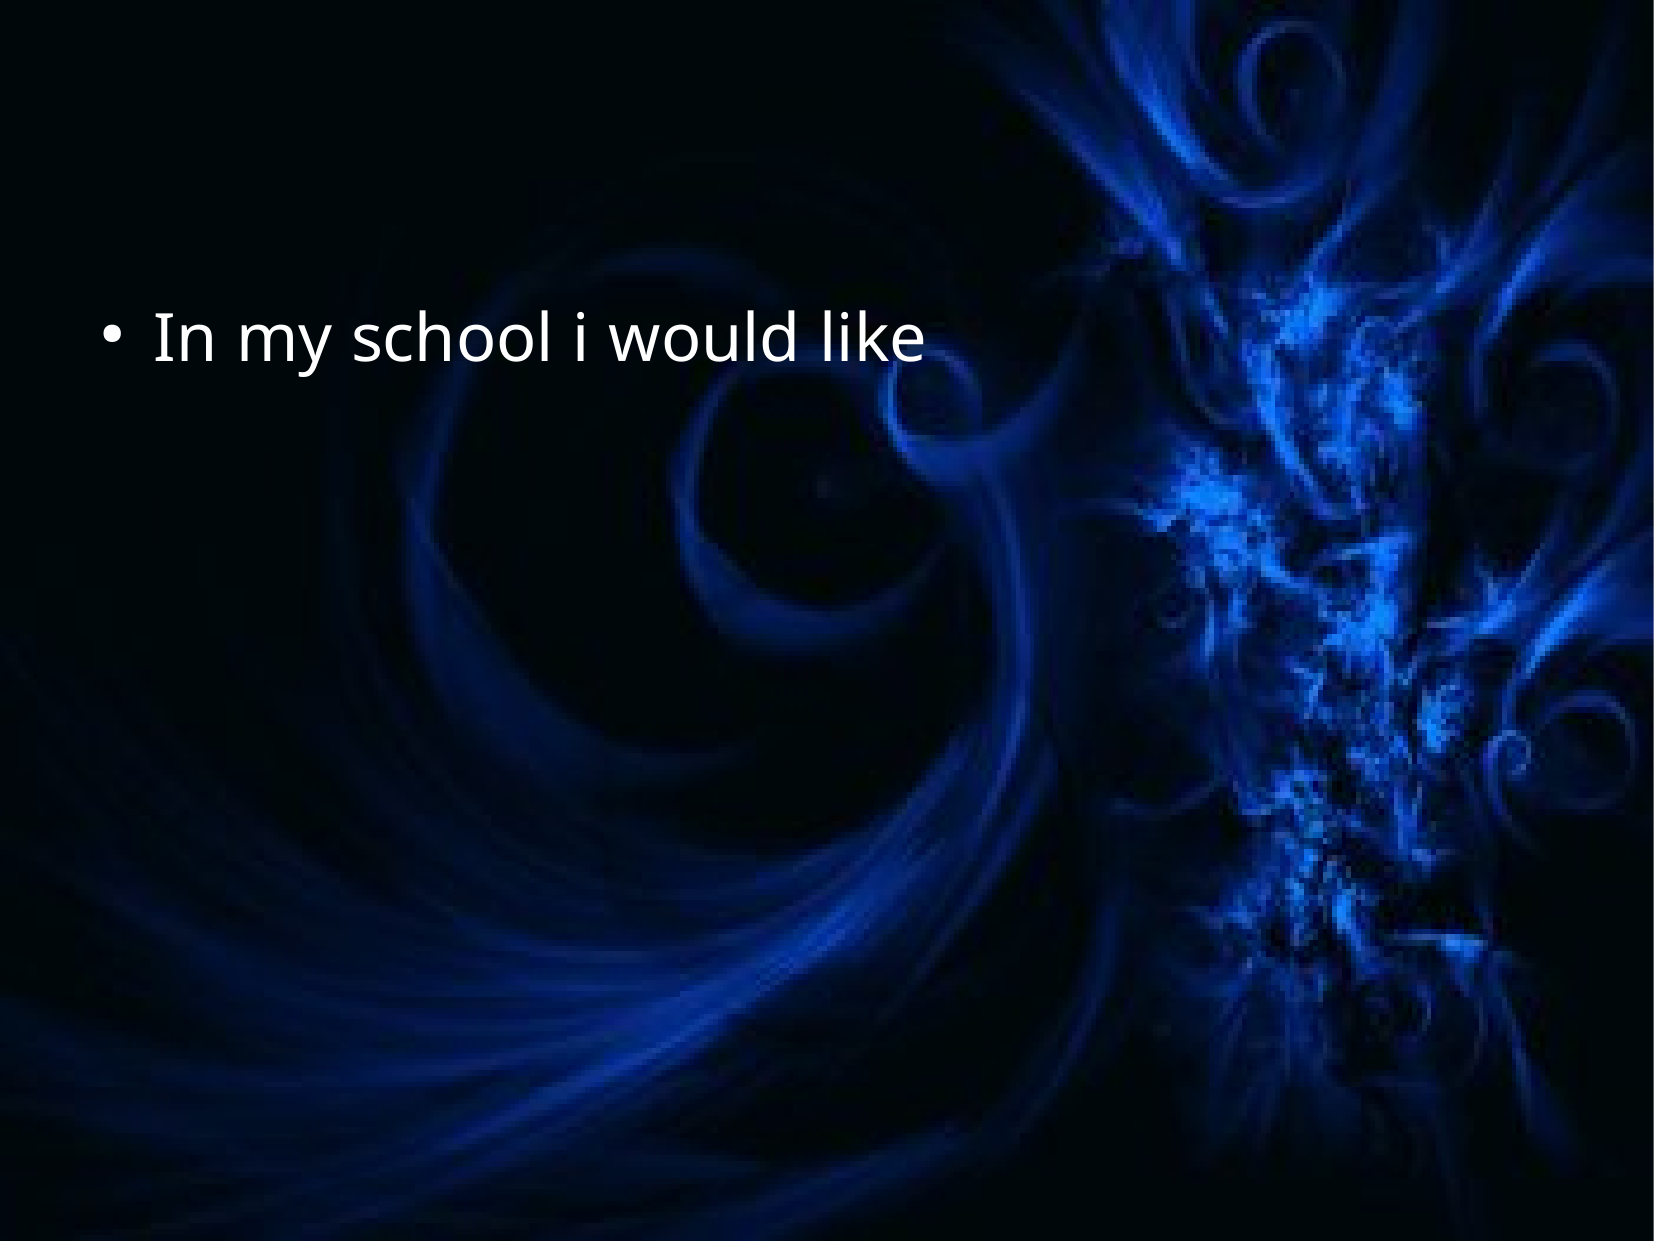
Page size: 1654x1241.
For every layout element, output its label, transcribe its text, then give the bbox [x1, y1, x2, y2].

list In my school i would like [82, 290, 1571, 1010]
picture [0, 0, 1654, 1241]
